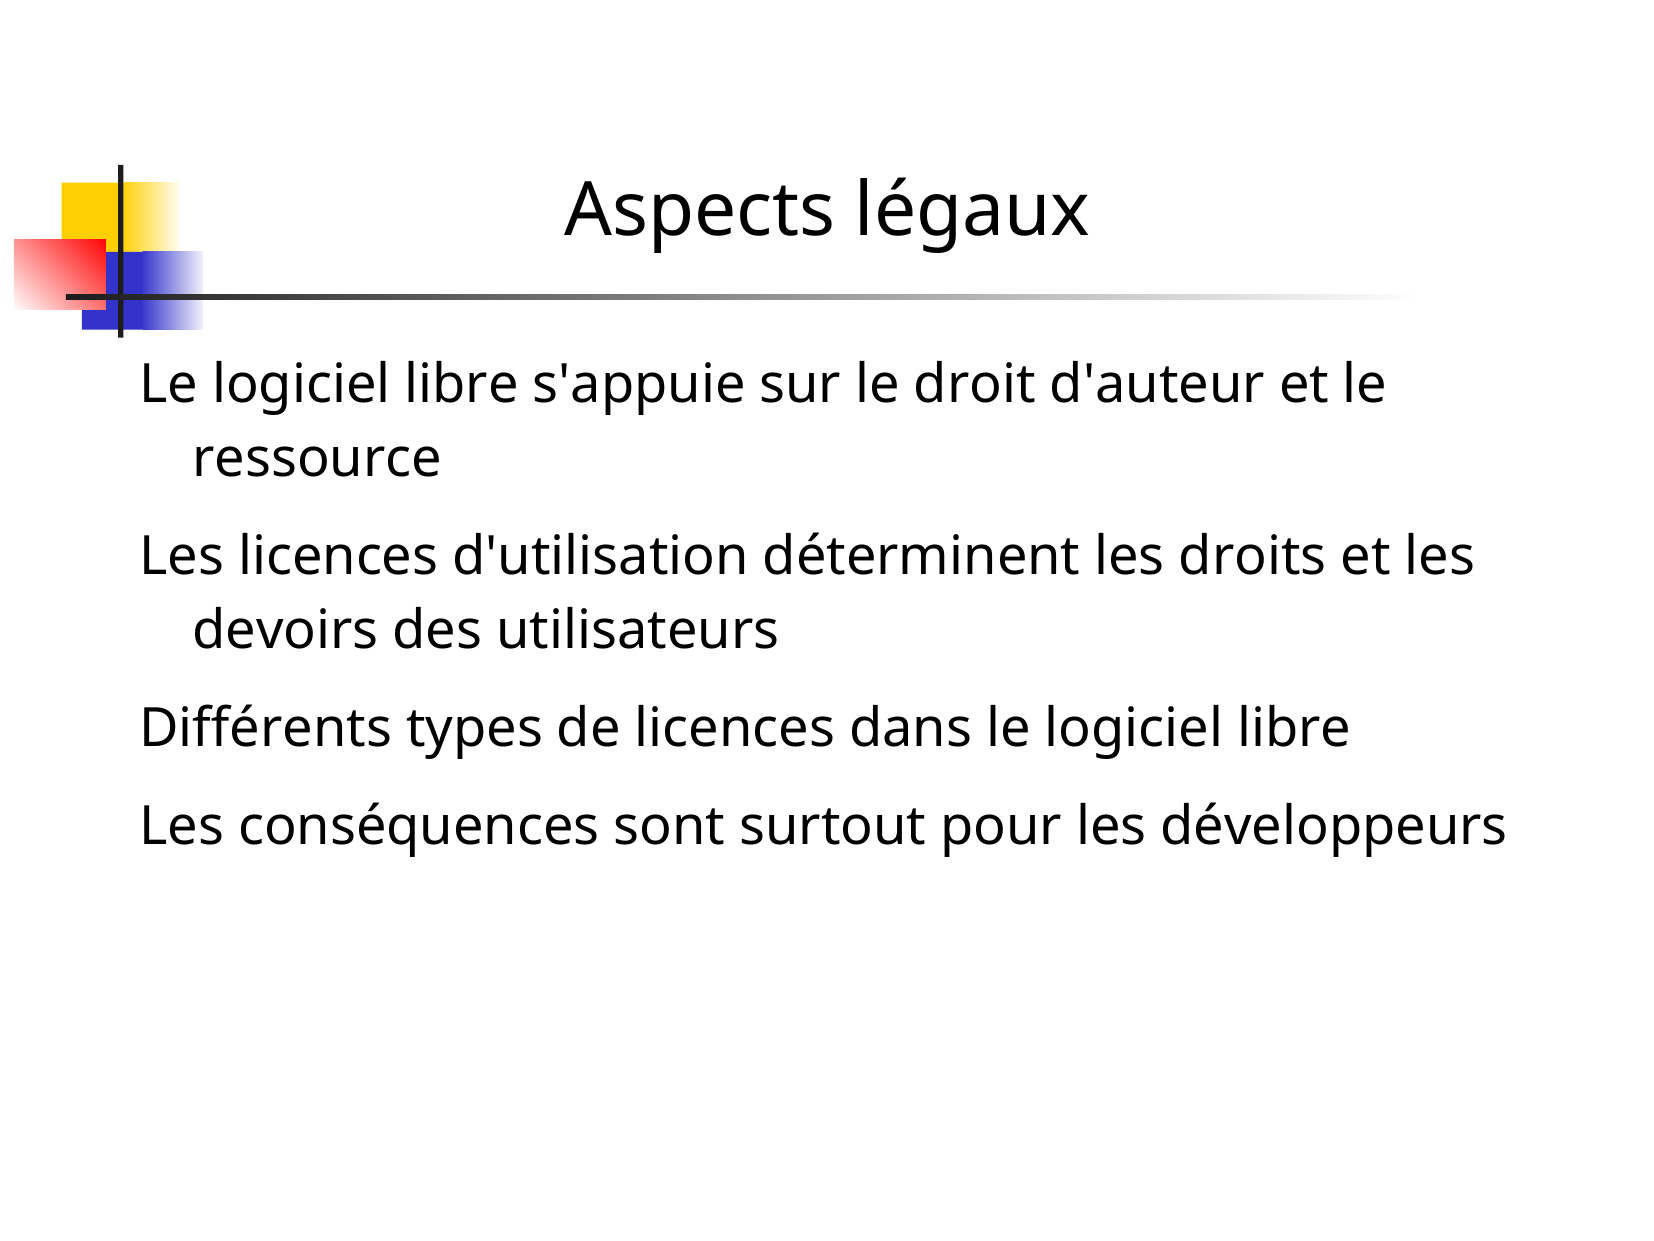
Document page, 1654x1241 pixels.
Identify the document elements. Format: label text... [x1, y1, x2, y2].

list Le logiciel libre s'appuie sur le droit d'auteur et le ressource Les licences d'utilisation déterminent les droits et les devoirs des utilisateurs Différents types de licences dans le logiciel libre Les conséquences sont surtout pour les développeurs [121, 344, 1534, 1112]
title Aspects légaux [121, 110, 1534, 303]
